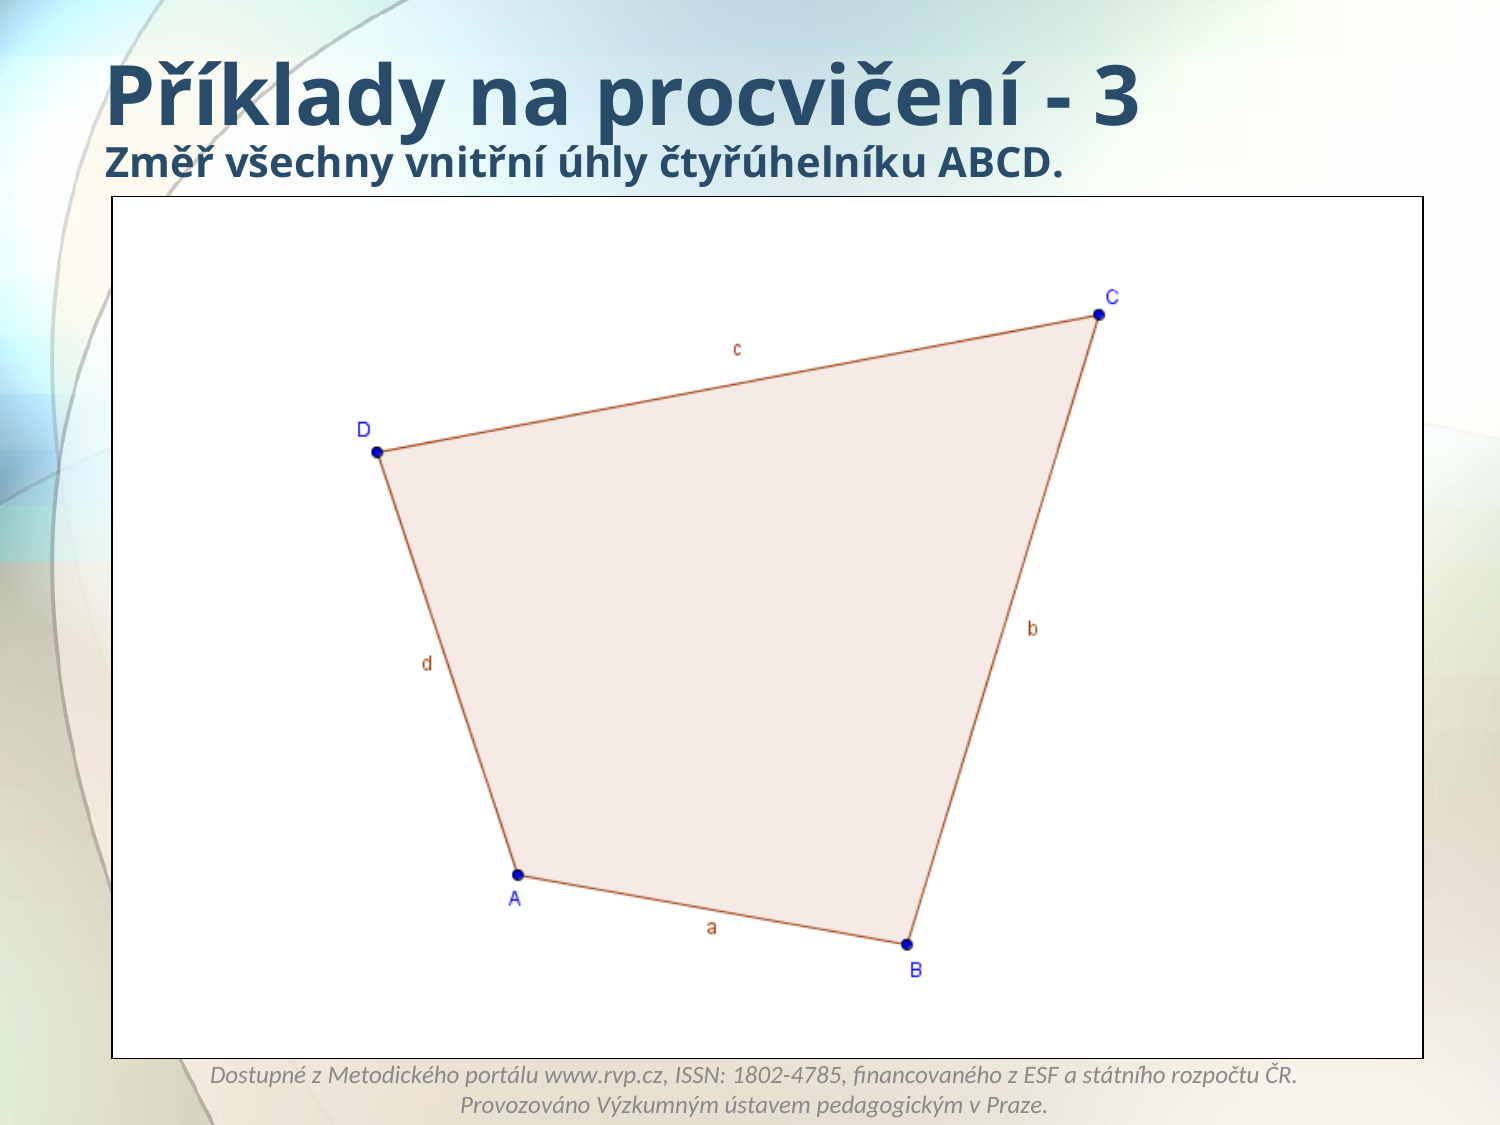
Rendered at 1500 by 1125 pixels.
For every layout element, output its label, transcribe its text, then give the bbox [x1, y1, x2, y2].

text_box Změř všechny vnitřní úhly čtyřúhelníku ABCD. [90, 113, 1466, 209]
title Příklady na procvičení - 3 [88, 45, 1424, 159]
picture [0, 0, 1500, 1125]
text_box [112, 209, 1424, 1059]
